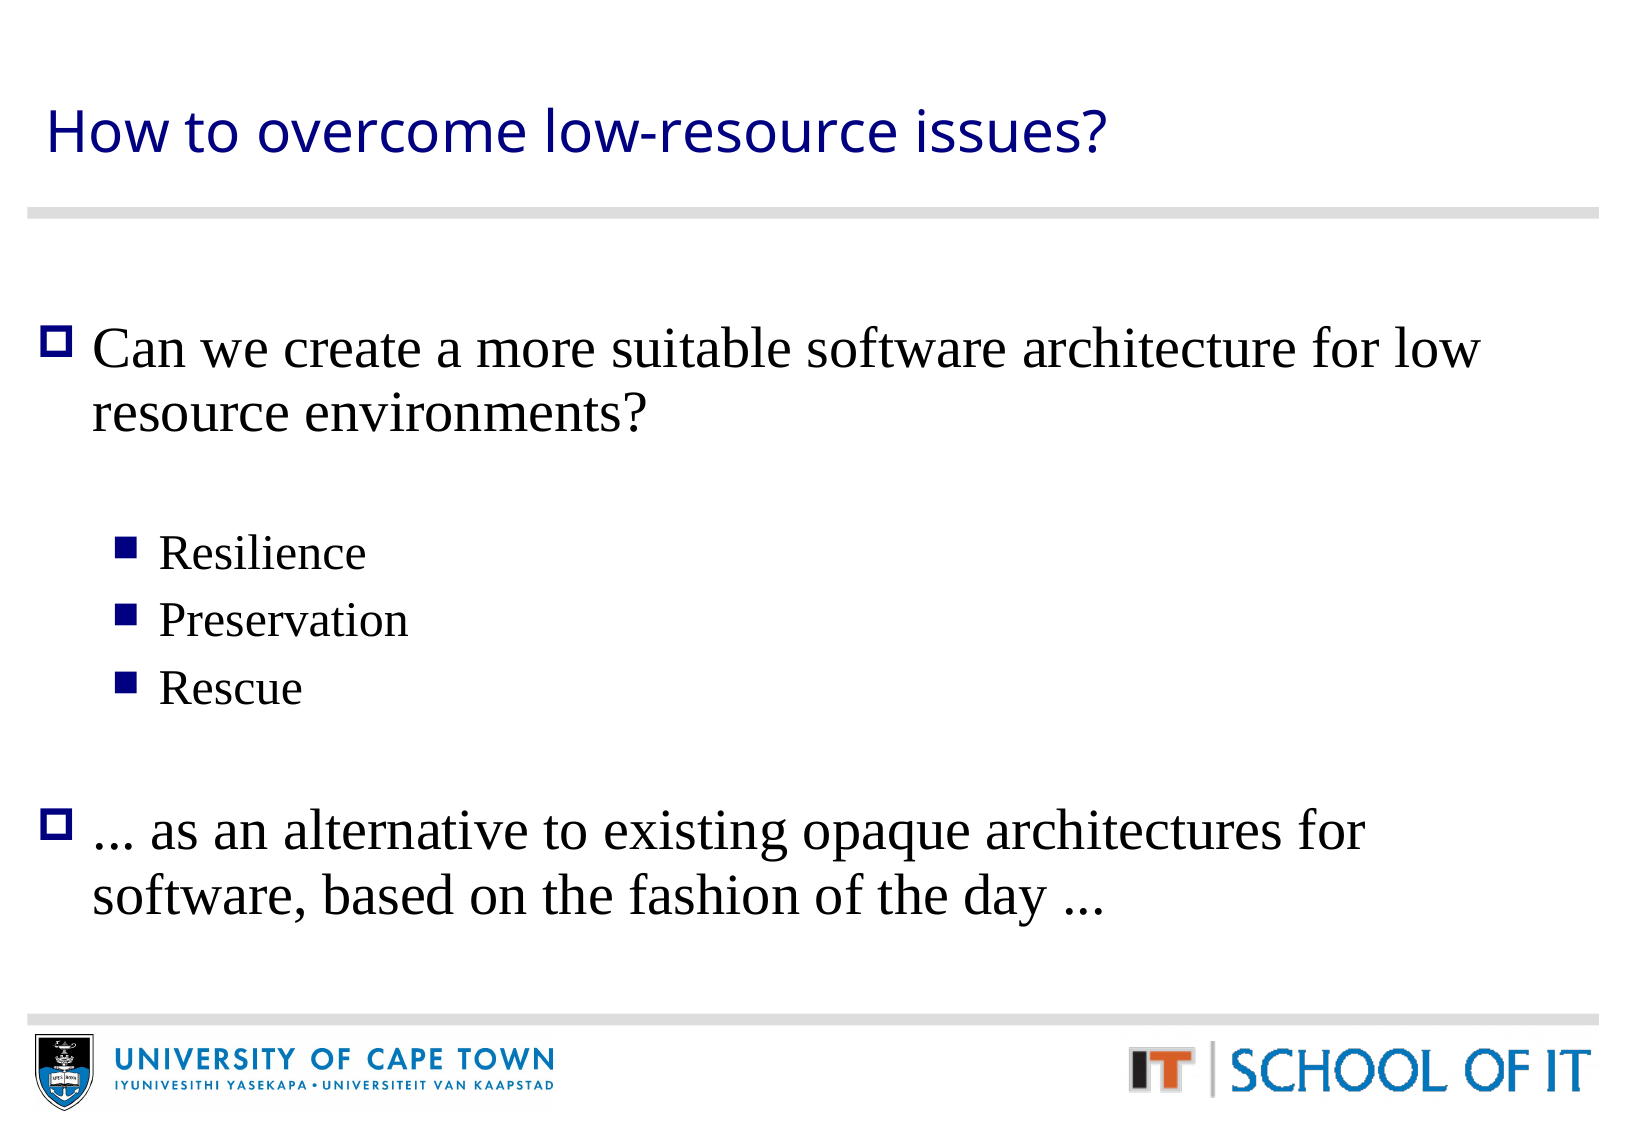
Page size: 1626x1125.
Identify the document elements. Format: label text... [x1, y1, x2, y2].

title How to overcome low-resource issues? [45, 66, 1583, 194]
list Can we create a more suitable software architecture for low resource environments? Resilience Preservation Rescue ... as an alternative to existing opaque architectures for software, based on the fashion of the day ... [36, 236, 1579, 998]
picture [35, 1034, 553, 1111]
picture [1118, 1030, 1606, 1109]
